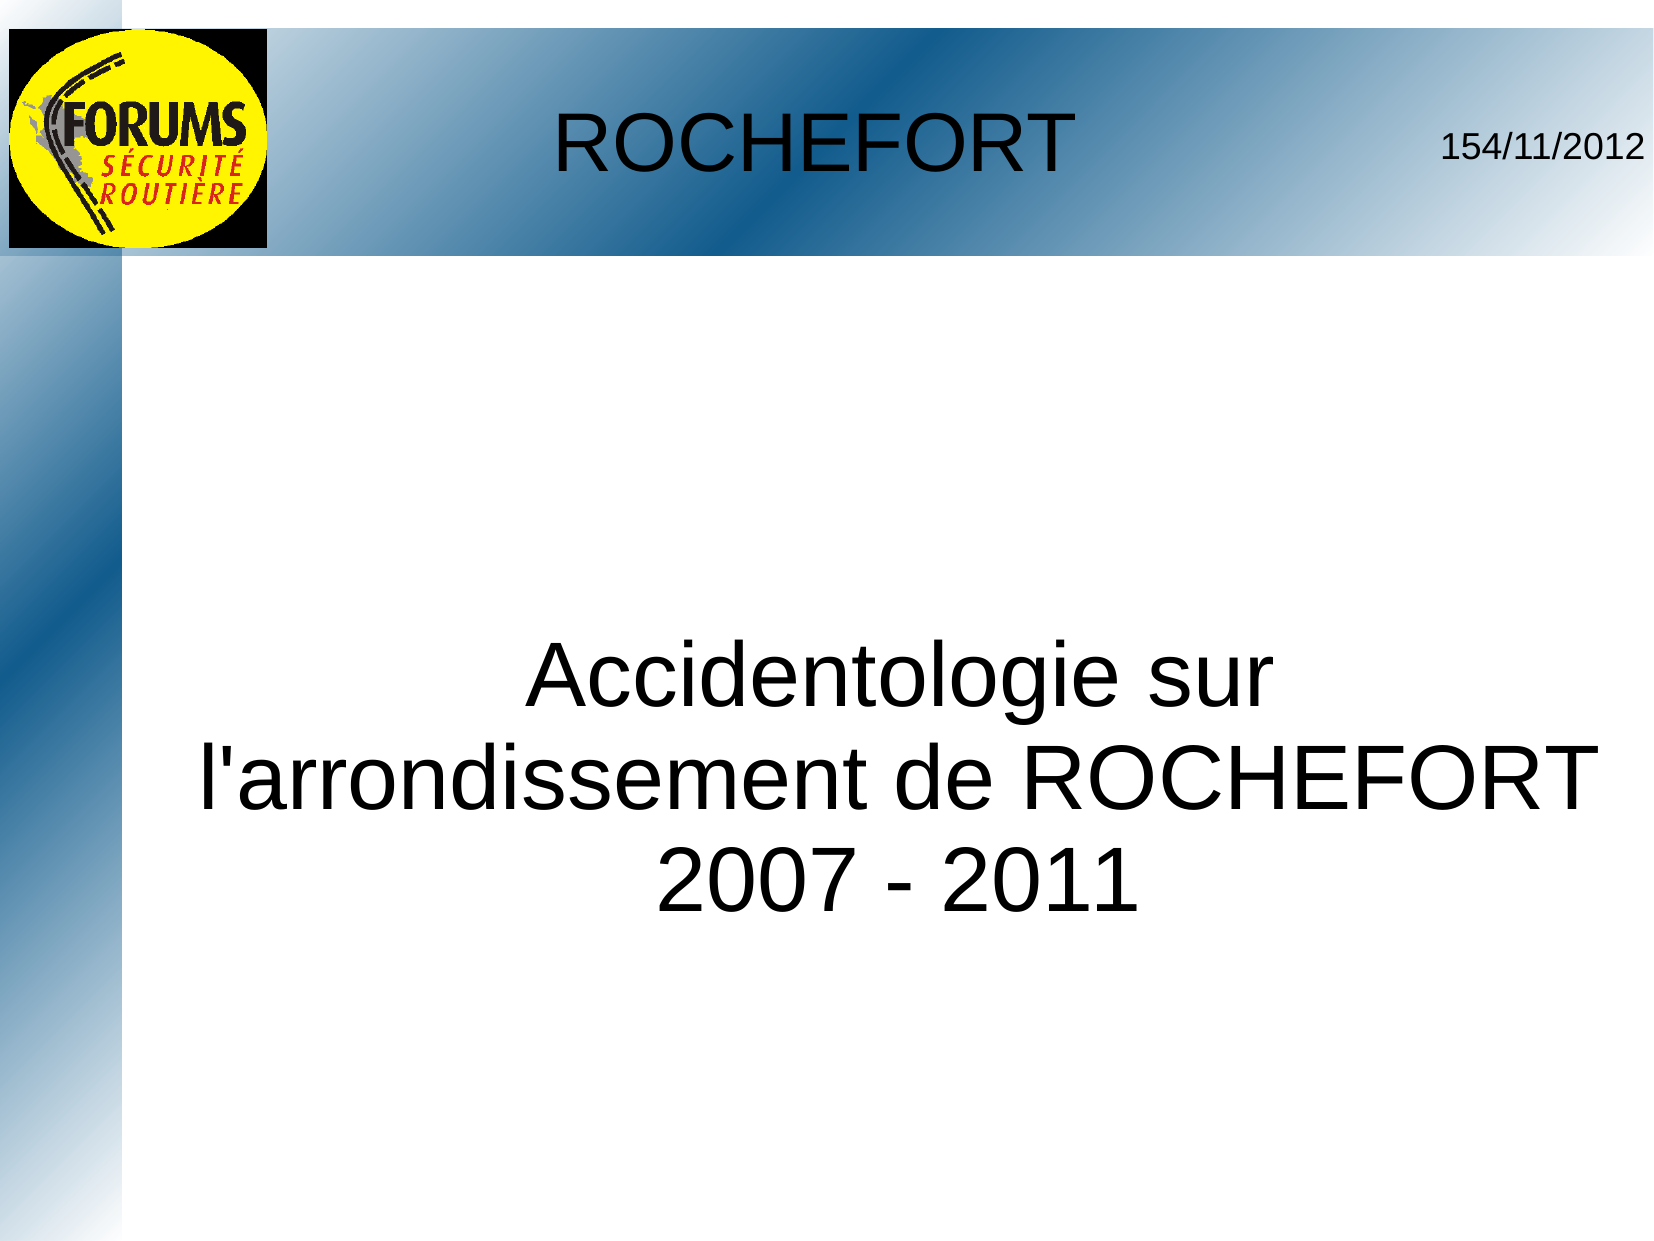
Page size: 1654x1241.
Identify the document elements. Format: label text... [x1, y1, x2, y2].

picture [9, 219, 267, 249]
list Accidentologie sur l'arrondissement de ROCHEFORT 2007 - 2011 [127, 316, 1603, 1159]
text_box ROCHEFORT [0, 88, 1654, 219]
picture [9, 29, 267, 88]
